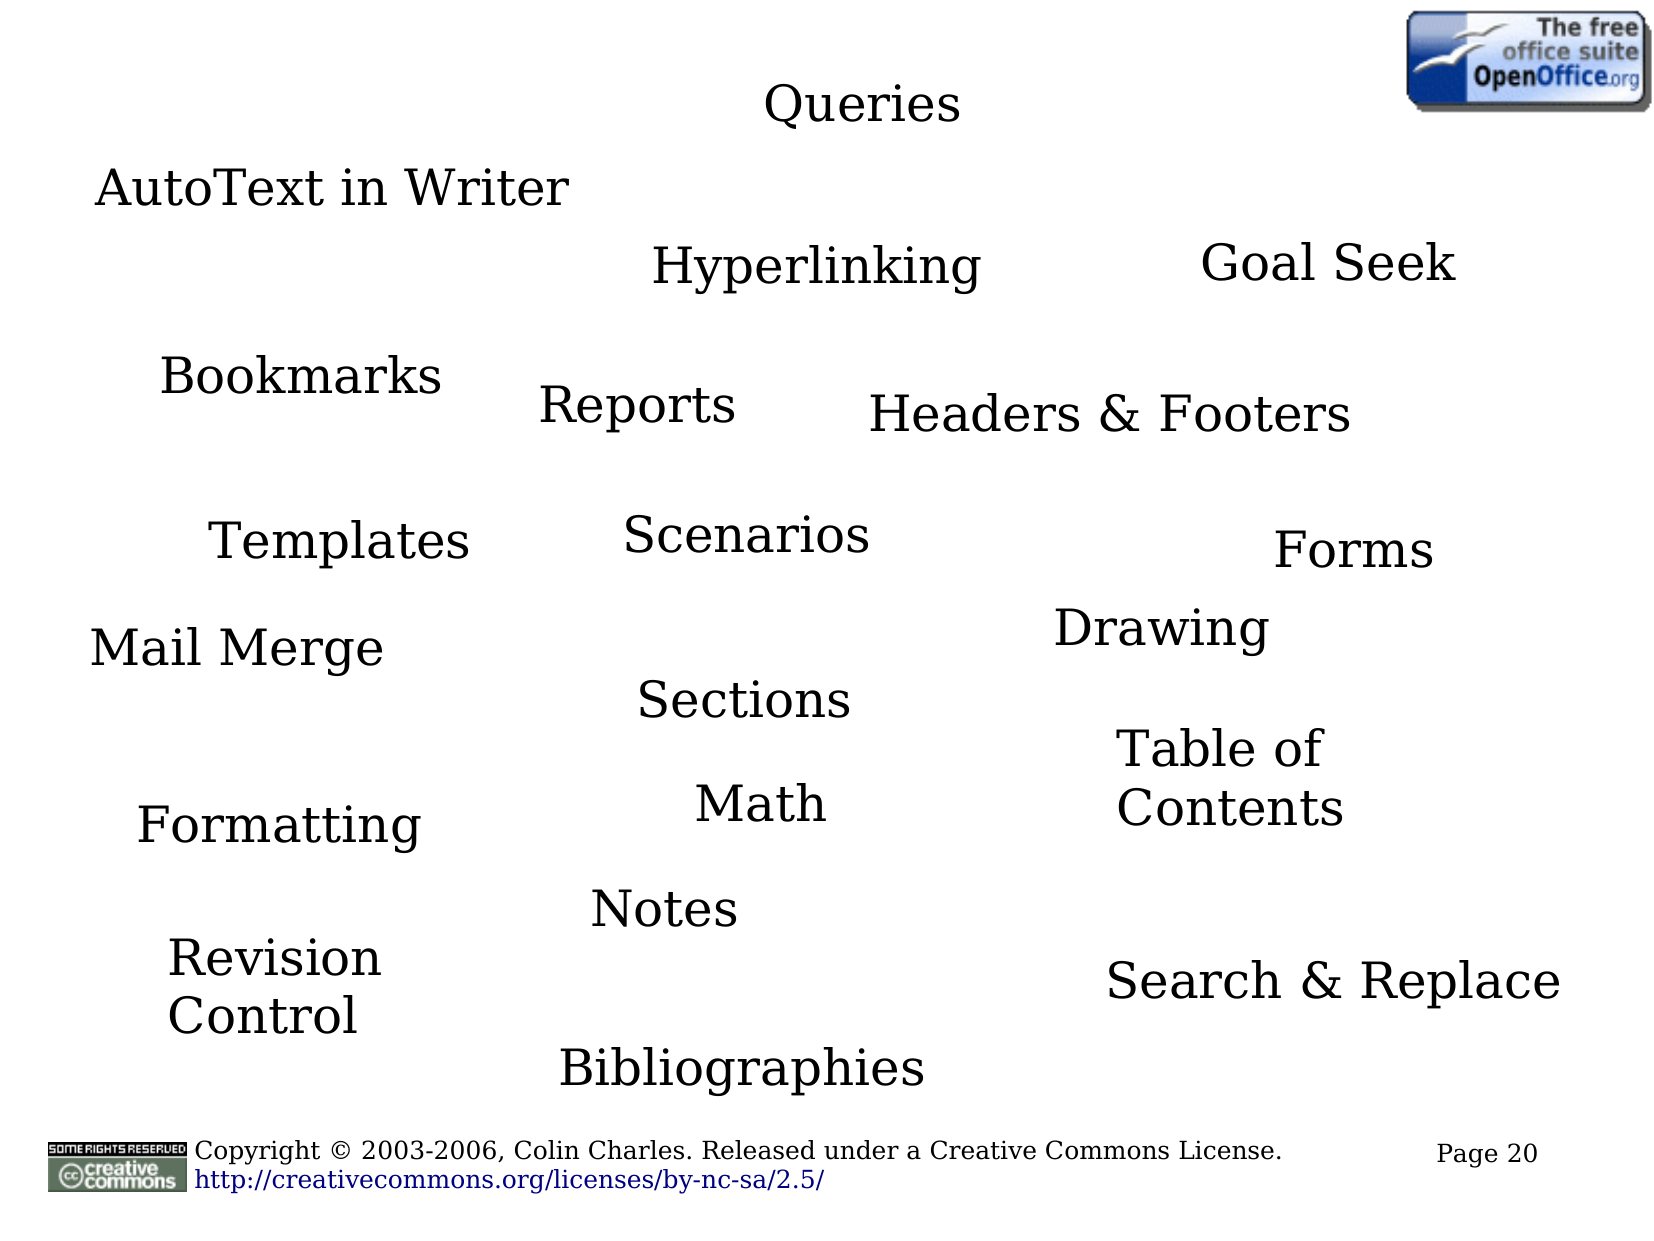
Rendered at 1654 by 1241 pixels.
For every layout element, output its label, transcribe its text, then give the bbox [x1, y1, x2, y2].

text_box Scenarios [622, 506, 987, 565]
text_box Hyperlinking [651, 237, 1164, 296]
text_box Forms [1273, 520, 1575, 580]
text_box Search & Replace [1105, 951, 1609, 1011]
text_box Reports [538, 376, 1083, 435]
text_box Mail Merge [89, 619, 628, 678]
text_box Bookmarks [159, 347, 565, 406]
text_box Math [694, 775, 964, 834]
text_box Bibliographies [558, 1038, 929, 1098]
text_box Headers & Footers [868, 384, 1381, 444]
picture [48, 1142, 187, 1192]
text_box Sections [636, 671, 929, 730]
text_box Revision Control [167, 928, 484, 1046]
text_box Formatting [136, 795, 463, 854]
text_box Queries [763, 75, 1143, 134]
text_box Goal Seek [1200, 234, 1598, 293]
text_box Drawing [1053, 598, 1537, 658]
picture [1403, 0, 1654, 125]
text_box AutoText in Writer [95, 159, 582, 218]
text_box Templates [208, 512, 646, 571]
text_box Table of Contents [1116, 720, 1415, 837]
text_box Notes [590, 879, 906, 938]
